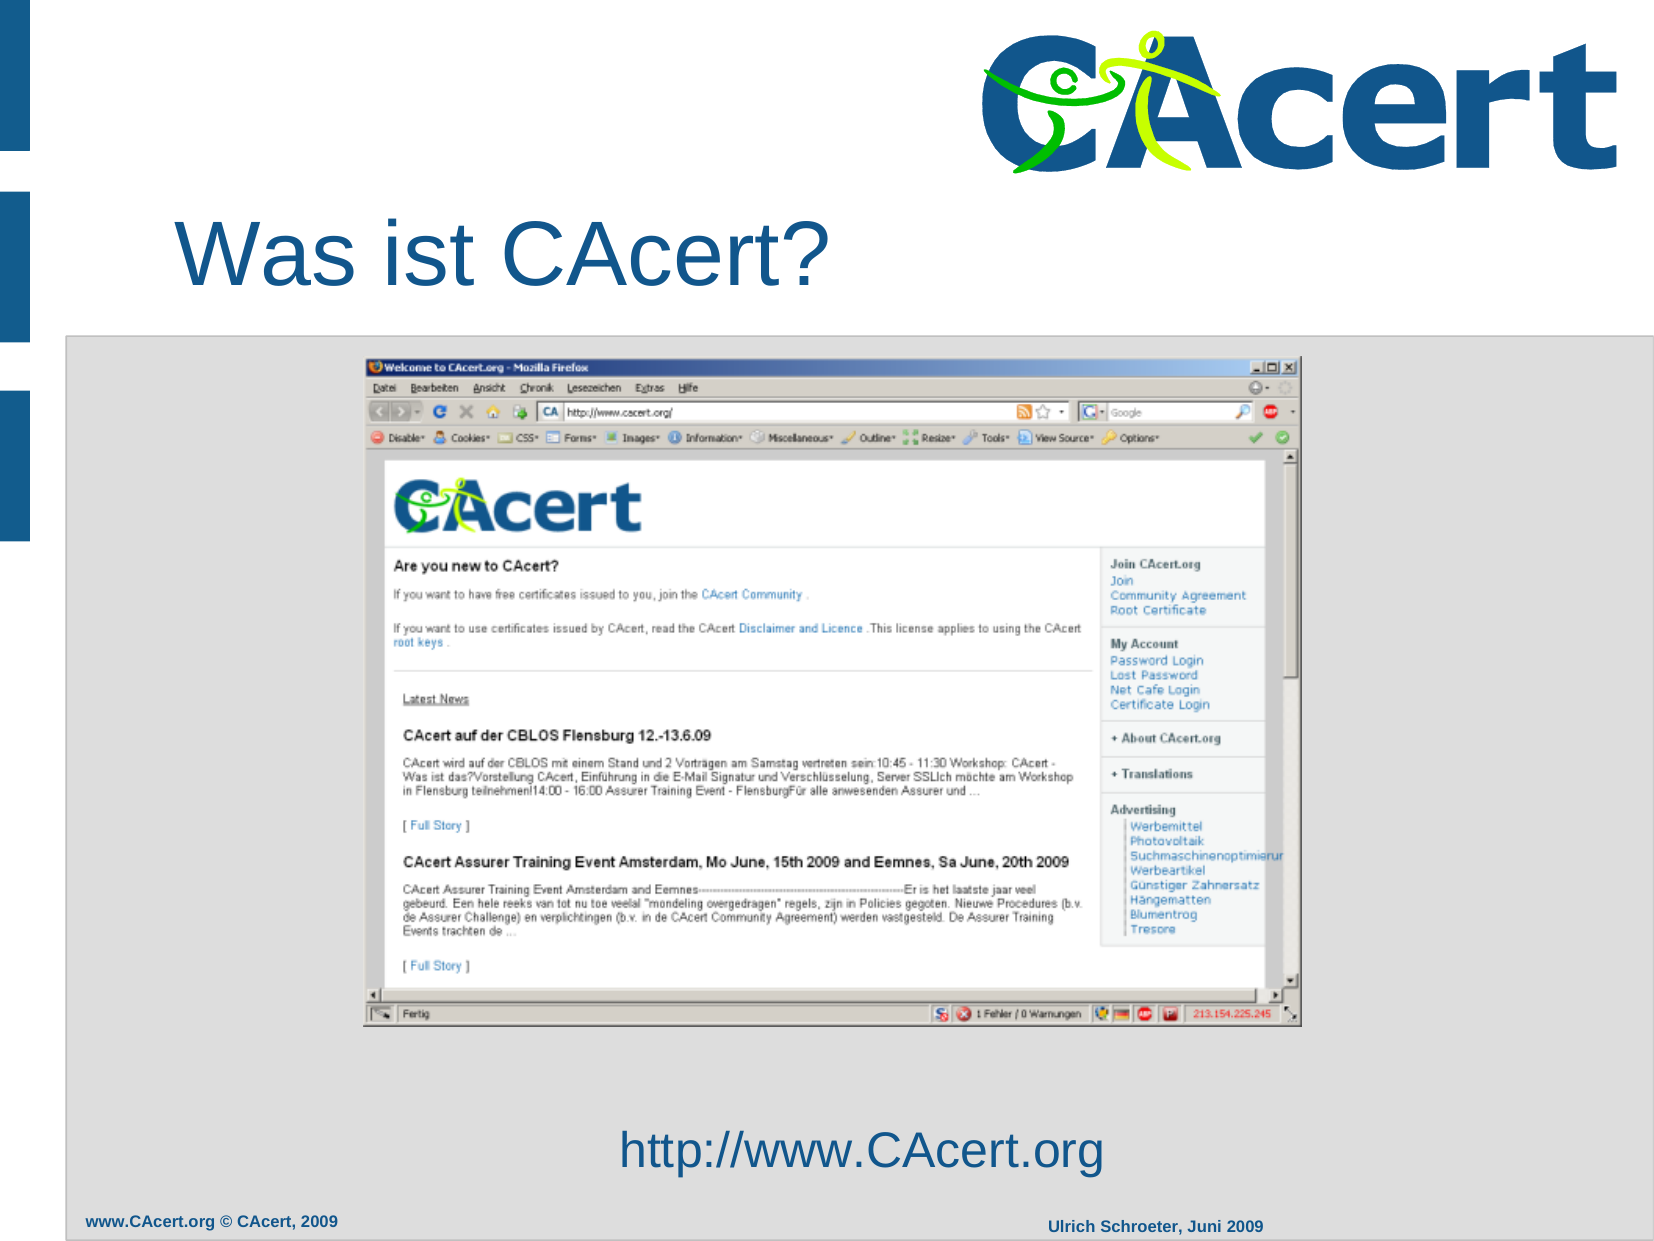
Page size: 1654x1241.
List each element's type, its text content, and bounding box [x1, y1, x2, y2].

picture [363, 356, 1302, 1027]
text_box http://www.CAcert.org [327, 1115, 1398, 1186]
text_box Was ist CAcert? [118, 195, 837, 313]
